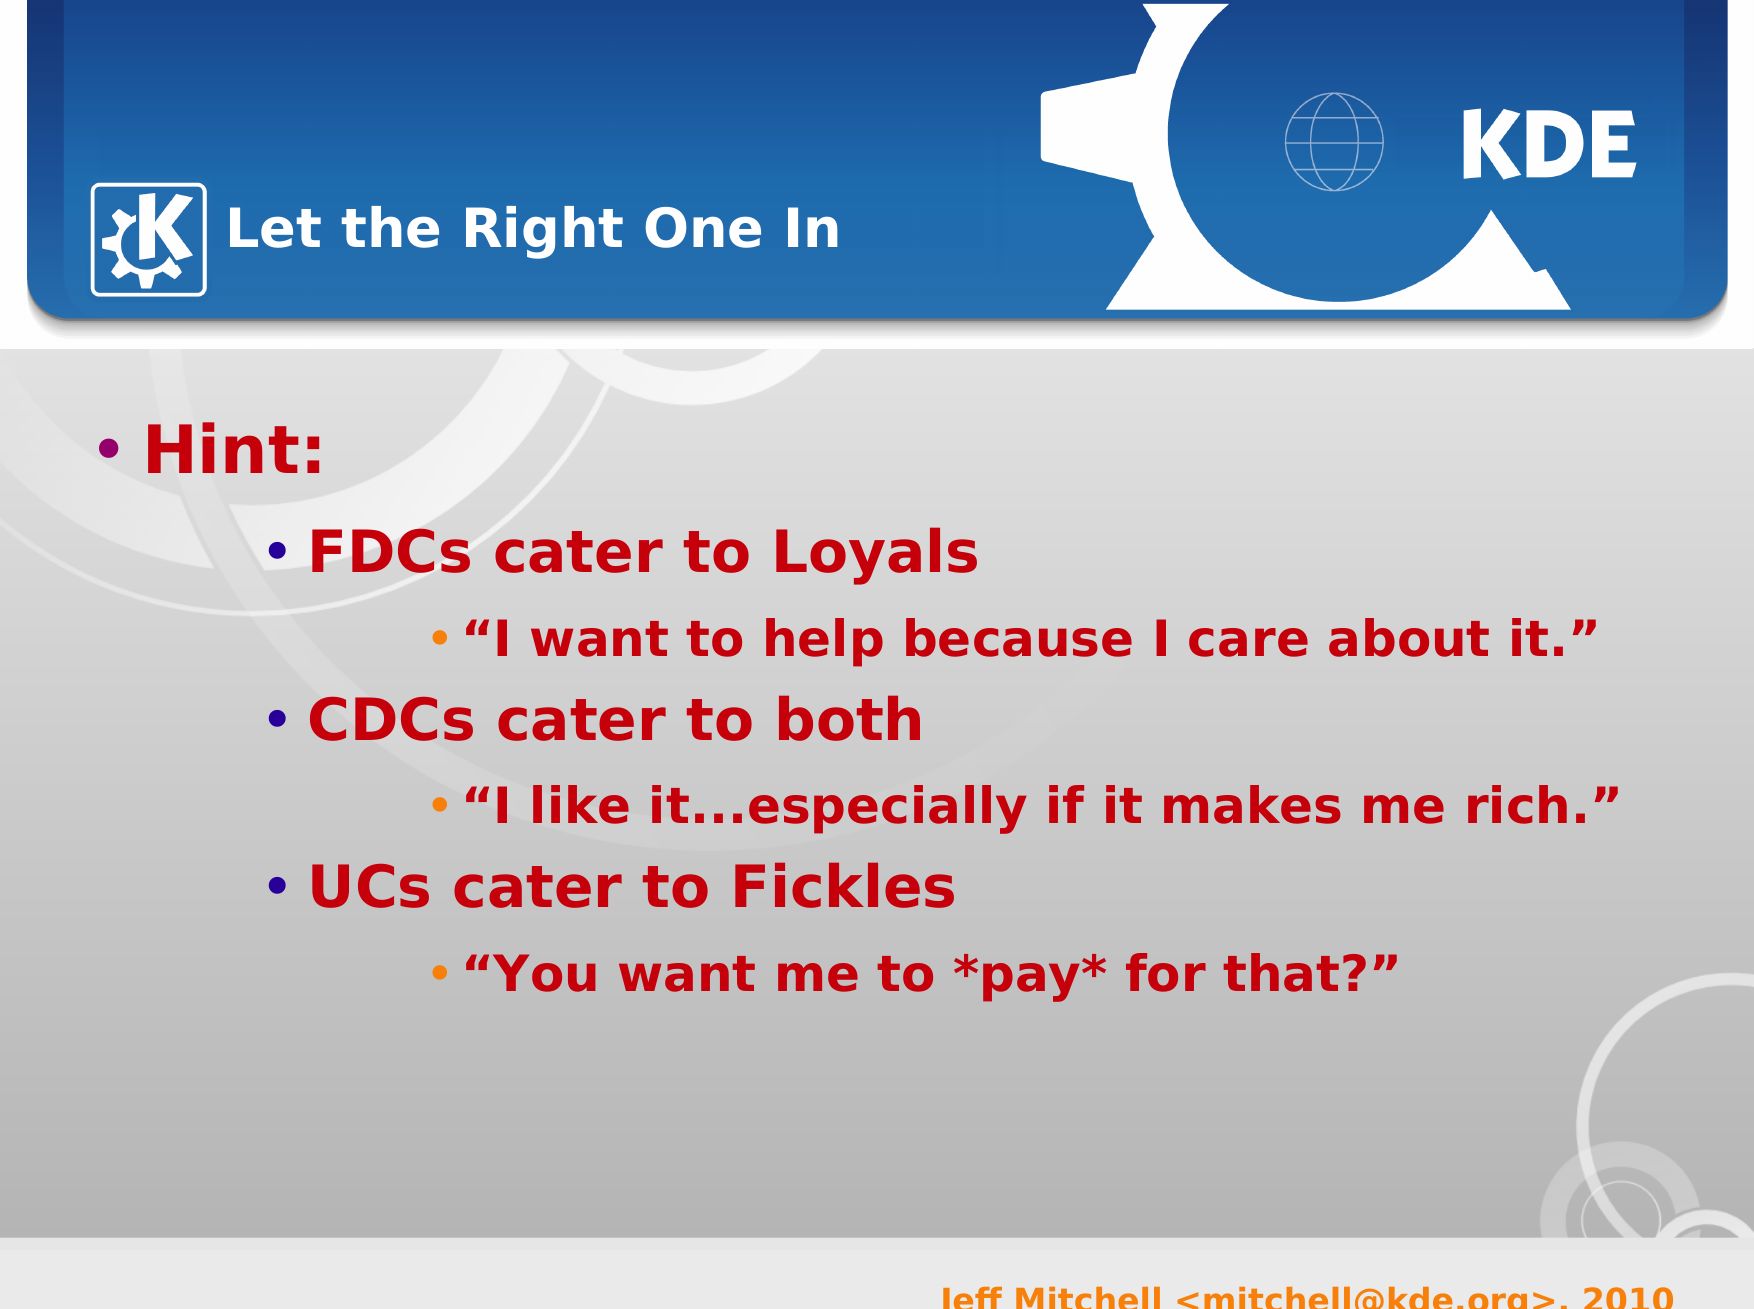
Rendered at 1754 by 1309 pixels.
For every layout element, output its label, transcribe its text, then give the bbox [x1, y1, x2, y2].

title Let the Right One In [225, 194, 1126, 264]
list Hint: FDCs cater to Loyals “I want to help because I care about it.” CDCs cater to both “I like it...especially if it makes me rich.” UCs cater to Fickles “You want me to *pay* for that?” [71, 411, 1651, 1148]
picture [0, 0, 1754, 1237]
